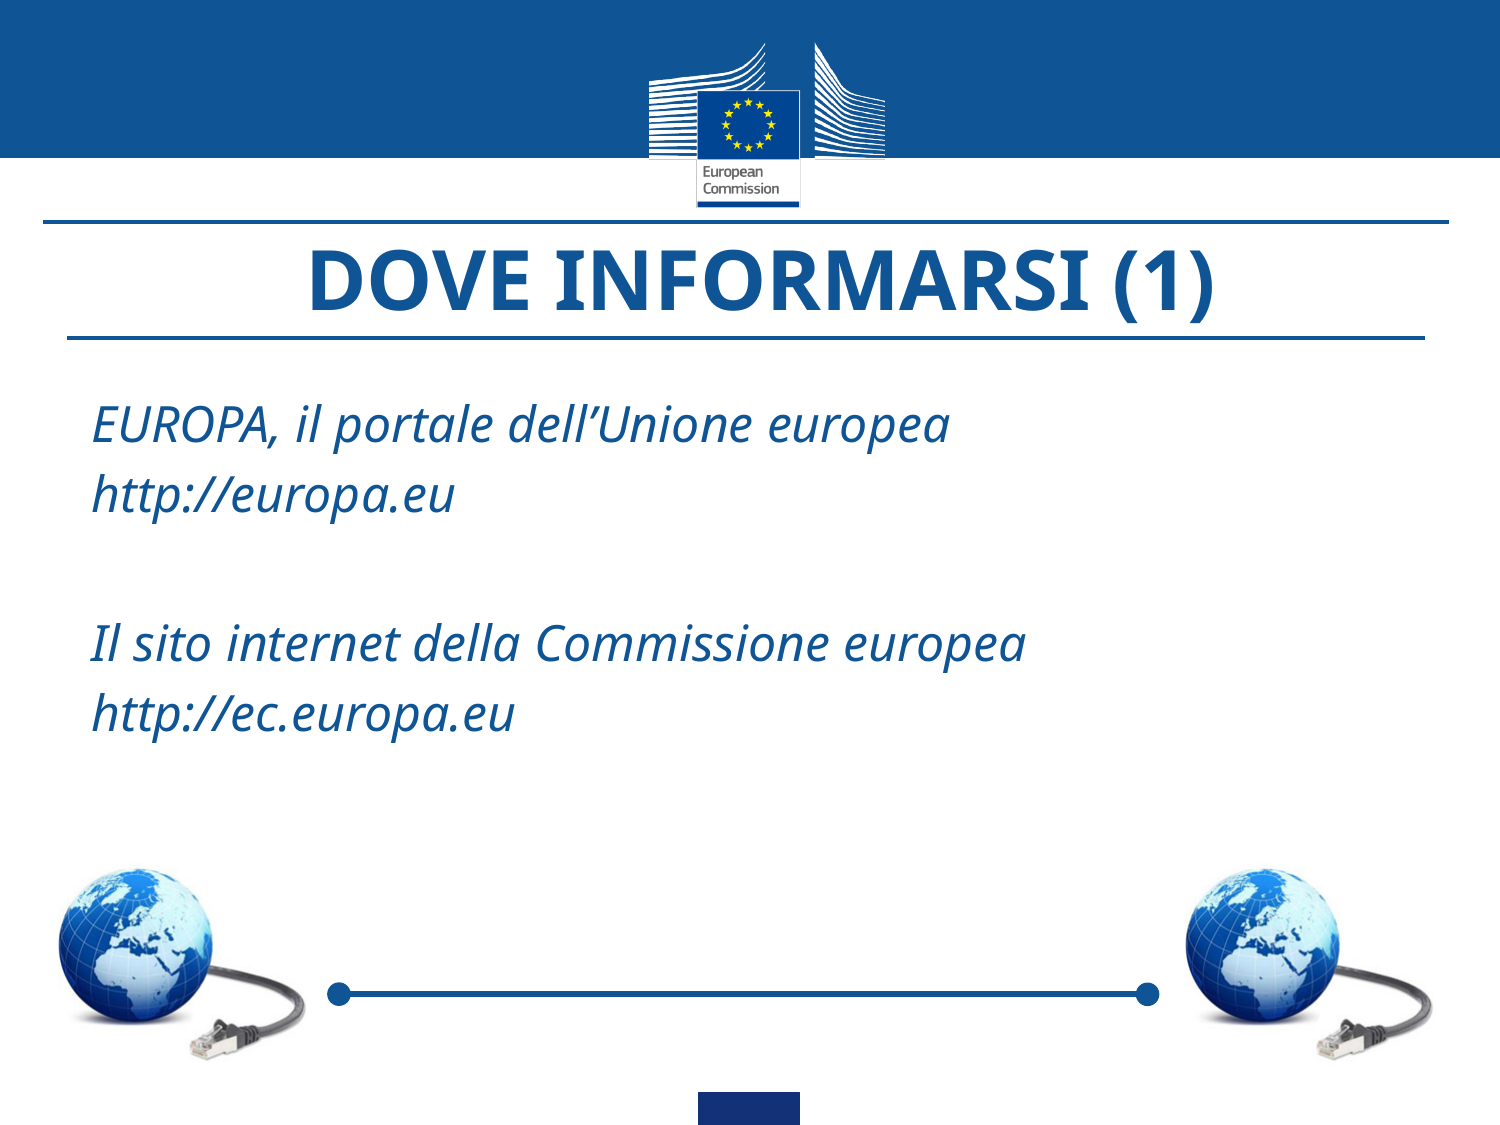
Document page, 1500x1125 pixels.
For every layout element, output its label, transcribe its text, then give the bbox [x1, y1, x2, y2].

title DOVE INFORMARSI (1) [64, 224, 1415, 374]
picture [649, 42, 885, 208]
picture [1184, 845, 1435, 1096]
text_box [1135, 982, 1160, 1007]
text_box [327, 982, 351, 1006]
list EUROPA, il portale dell’Unione europea http://europa.eu Il sito internet della Commissione europea http://ec.europa.eu [76, 385, 1427, 1125]
picture [57, 845, 308, 1096]
